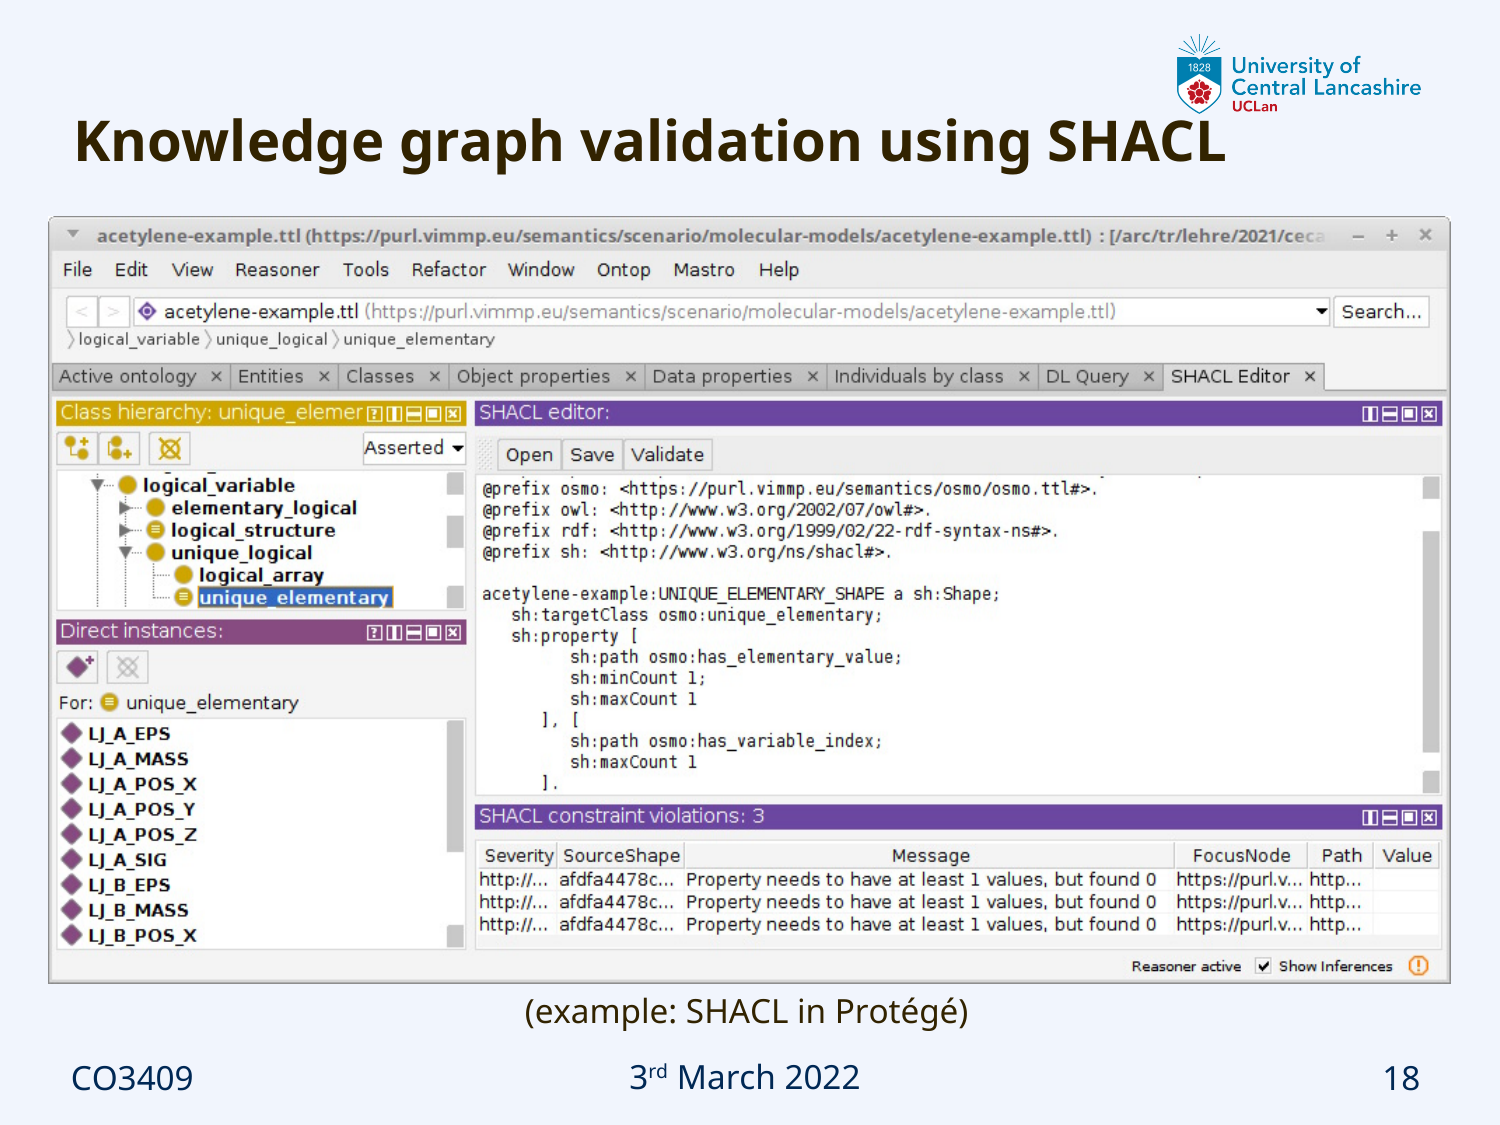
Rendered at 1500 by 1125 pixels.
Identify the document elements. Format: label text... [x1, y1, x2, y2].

text_box (example: SHACL in Protégé) [380, 982, 1114, 1043]
picture [1177, 34, 1421, 93]
title Knowledge graph validation using SHACL [58, 93, 1475, 186]
picture [48, 216, 1451, 984]
